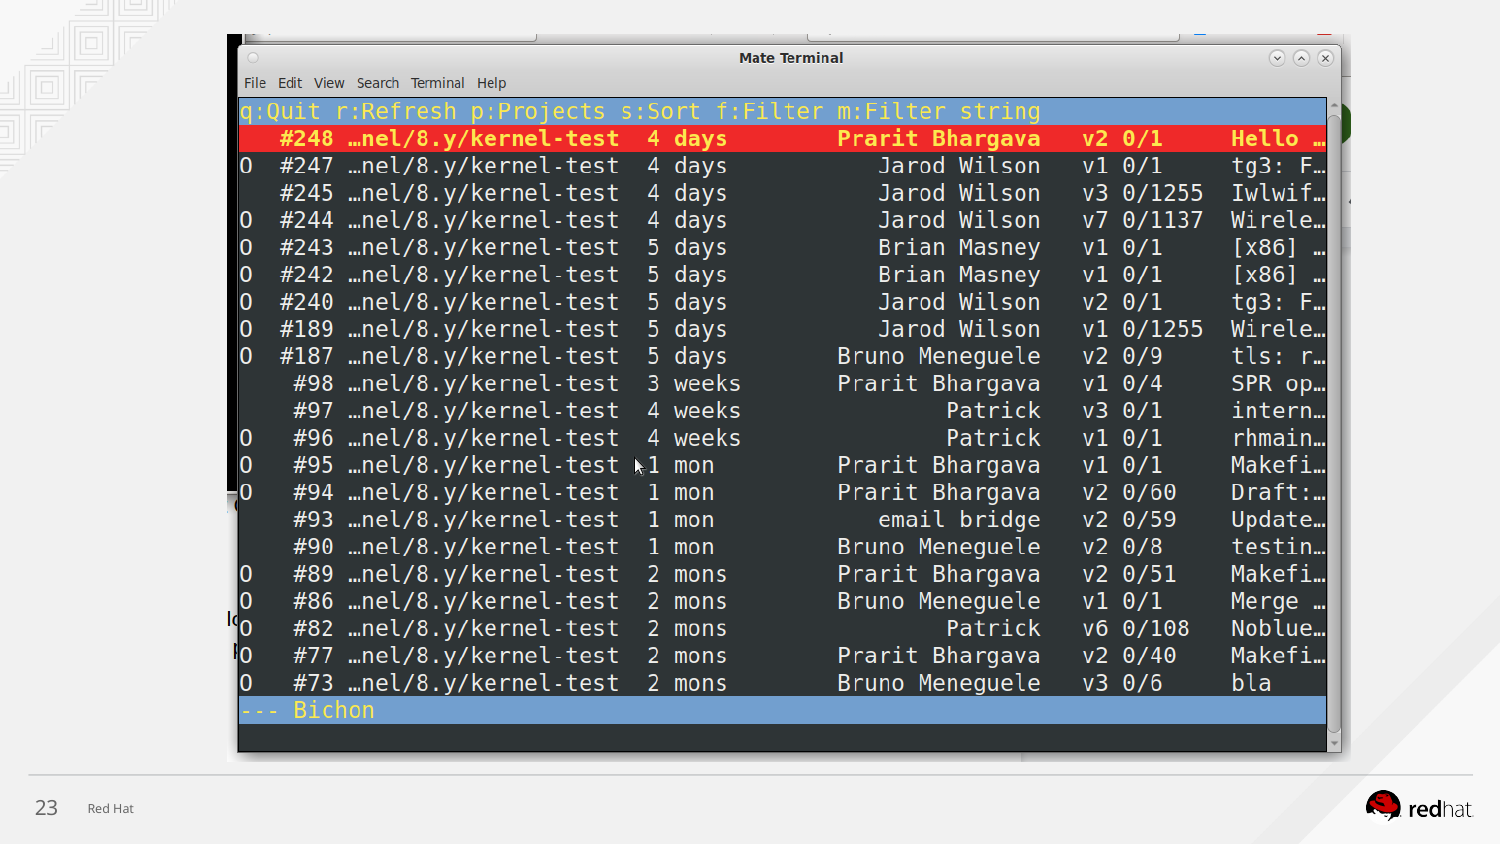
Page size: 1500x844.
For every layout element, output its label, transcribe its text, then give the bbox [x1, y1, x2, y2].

slide_number 1 [16, 776, 77, 842]
picture [0, 0, 1500, 844]
